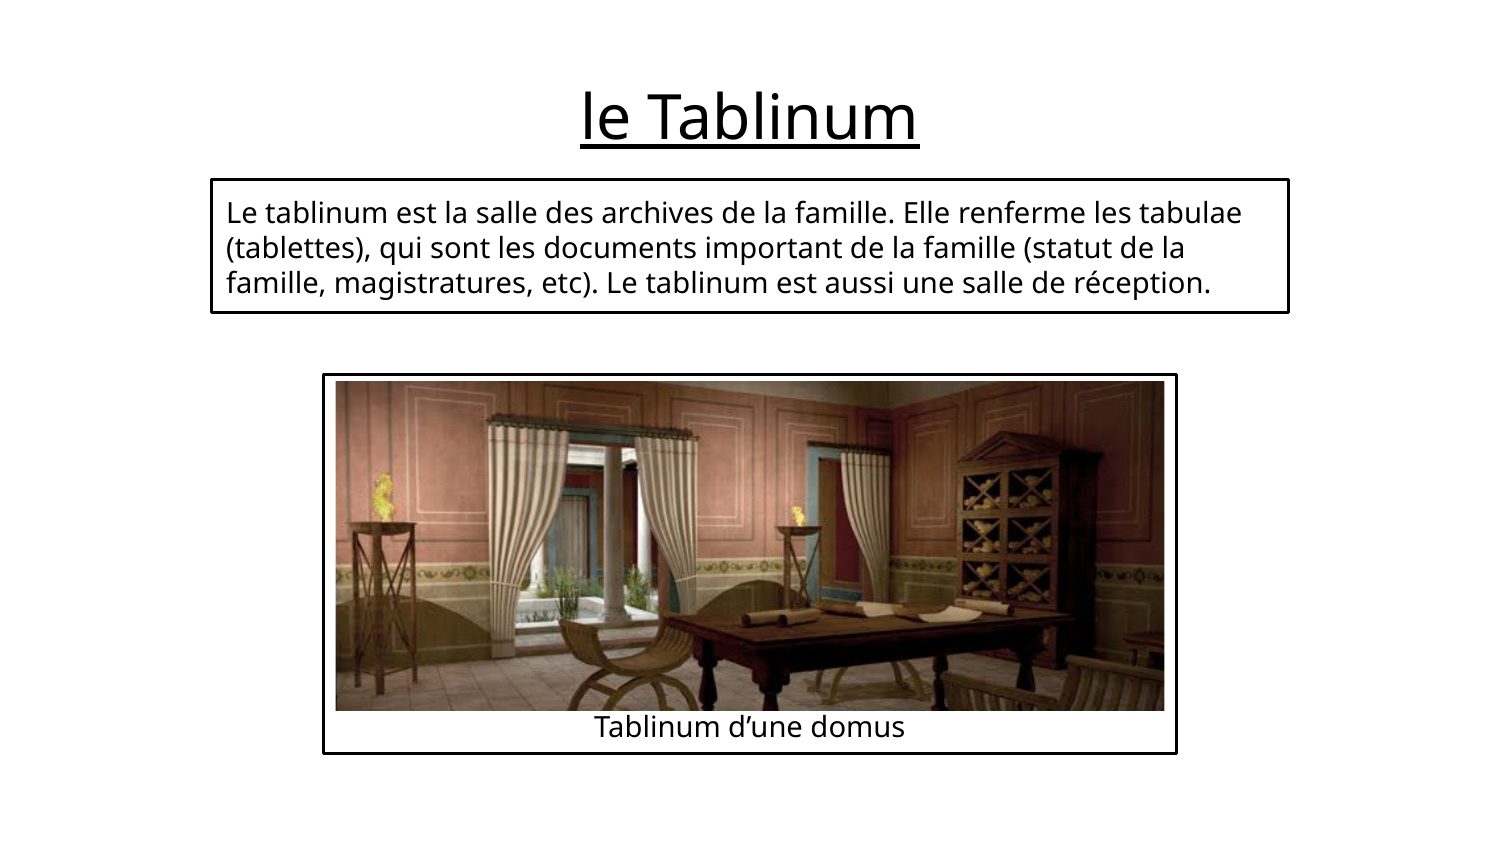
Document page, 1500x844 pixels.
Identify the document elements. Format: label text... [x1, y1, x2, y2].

title le Tablinum [51, 43, 1449, 163]
text_box Tablinum d’une domus [323, 693, 1177, 754]
text_box Le tablinum est la salle des archives de la famille. Elle renferme les tabulae (tablettes), qui sont les documents important de la famille (statut de la famille, magistratures, etc). Le tablinum est aussi une salle de réception. [211, 179, 1289, 313]
picture [335, 381, 1165, 693]
